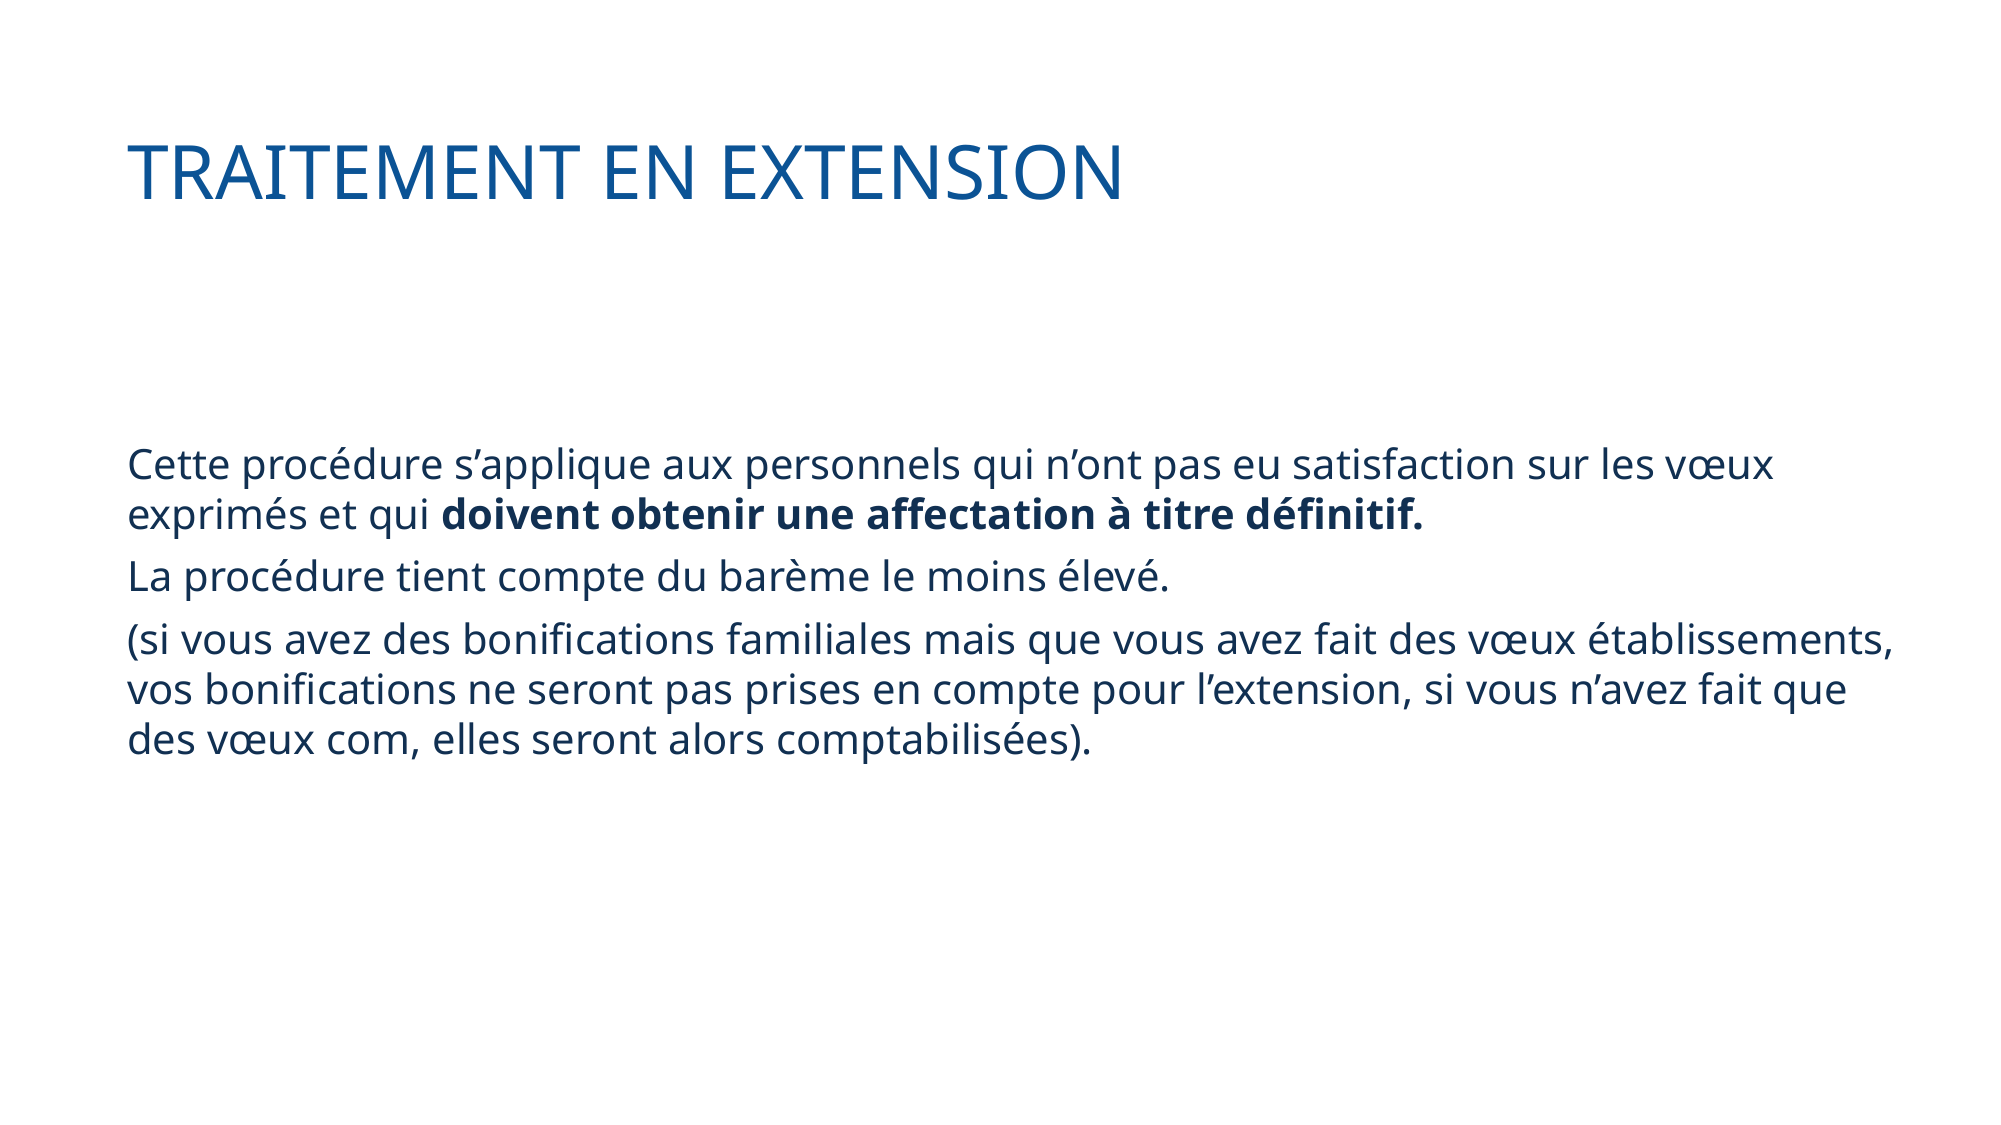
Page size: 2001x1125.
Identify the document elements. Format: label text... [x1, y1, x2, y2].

title Traitement en extension [112, 46, 1960, 294]
list Cette procédure s’applique aux personnels qui n’ont pas eu satisfaction sur les vœux exprimés et qui doivent obtenir une affectation à titre définitif. La procédure tient compte du barème le moins élevé. (si vous avez des bonifications familiales mais que vous avez fait des vœux établissements, vos bonifications ne seront pas prises en compte pour l’extension, si vous n’avez fait que des vœux com, elles seront alors comptabilisées). [112, 397, 1936, 991]
